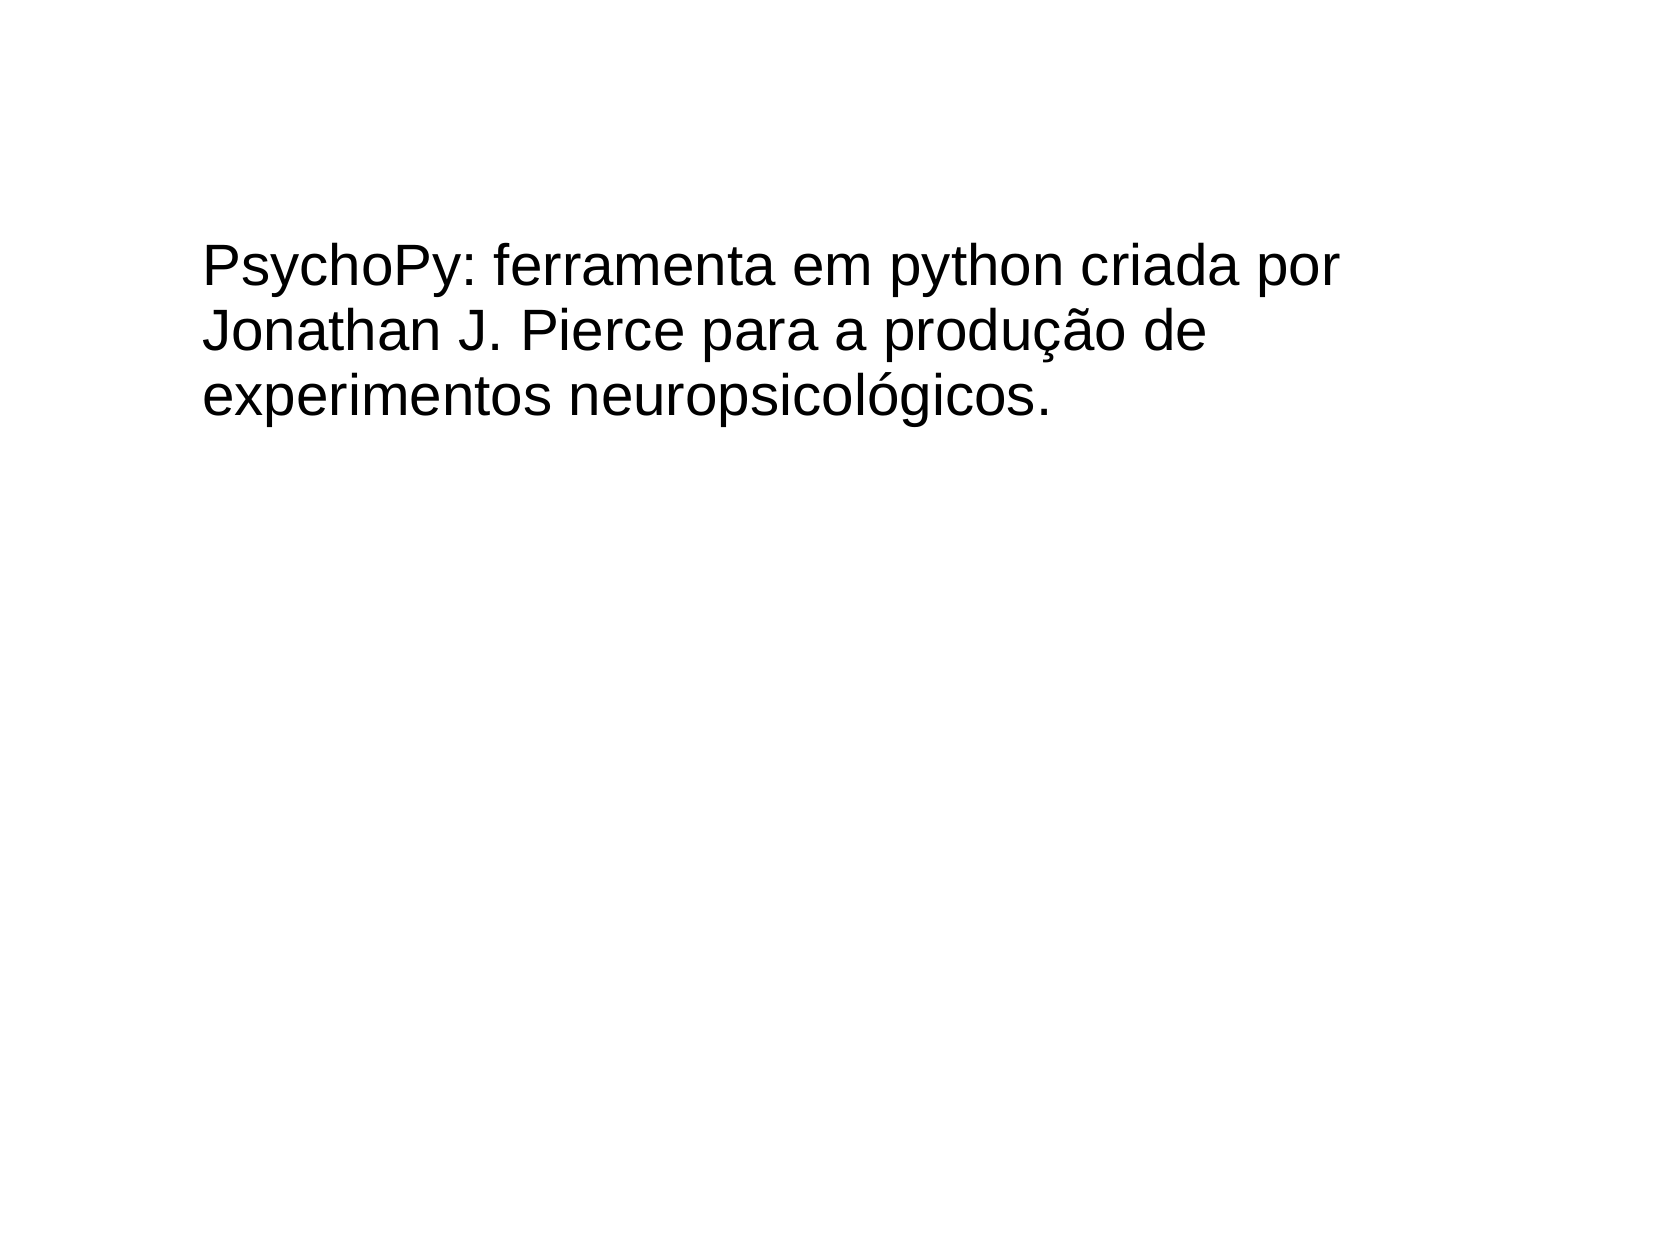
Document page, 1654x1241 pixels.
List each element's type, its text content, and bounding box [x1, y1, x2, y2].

text_box PsychoPy: ferramenta em python criada por Jonathan J. Pierce para a produção de experimentos neuropsicológicos. [187, 225, 1501, 435]
